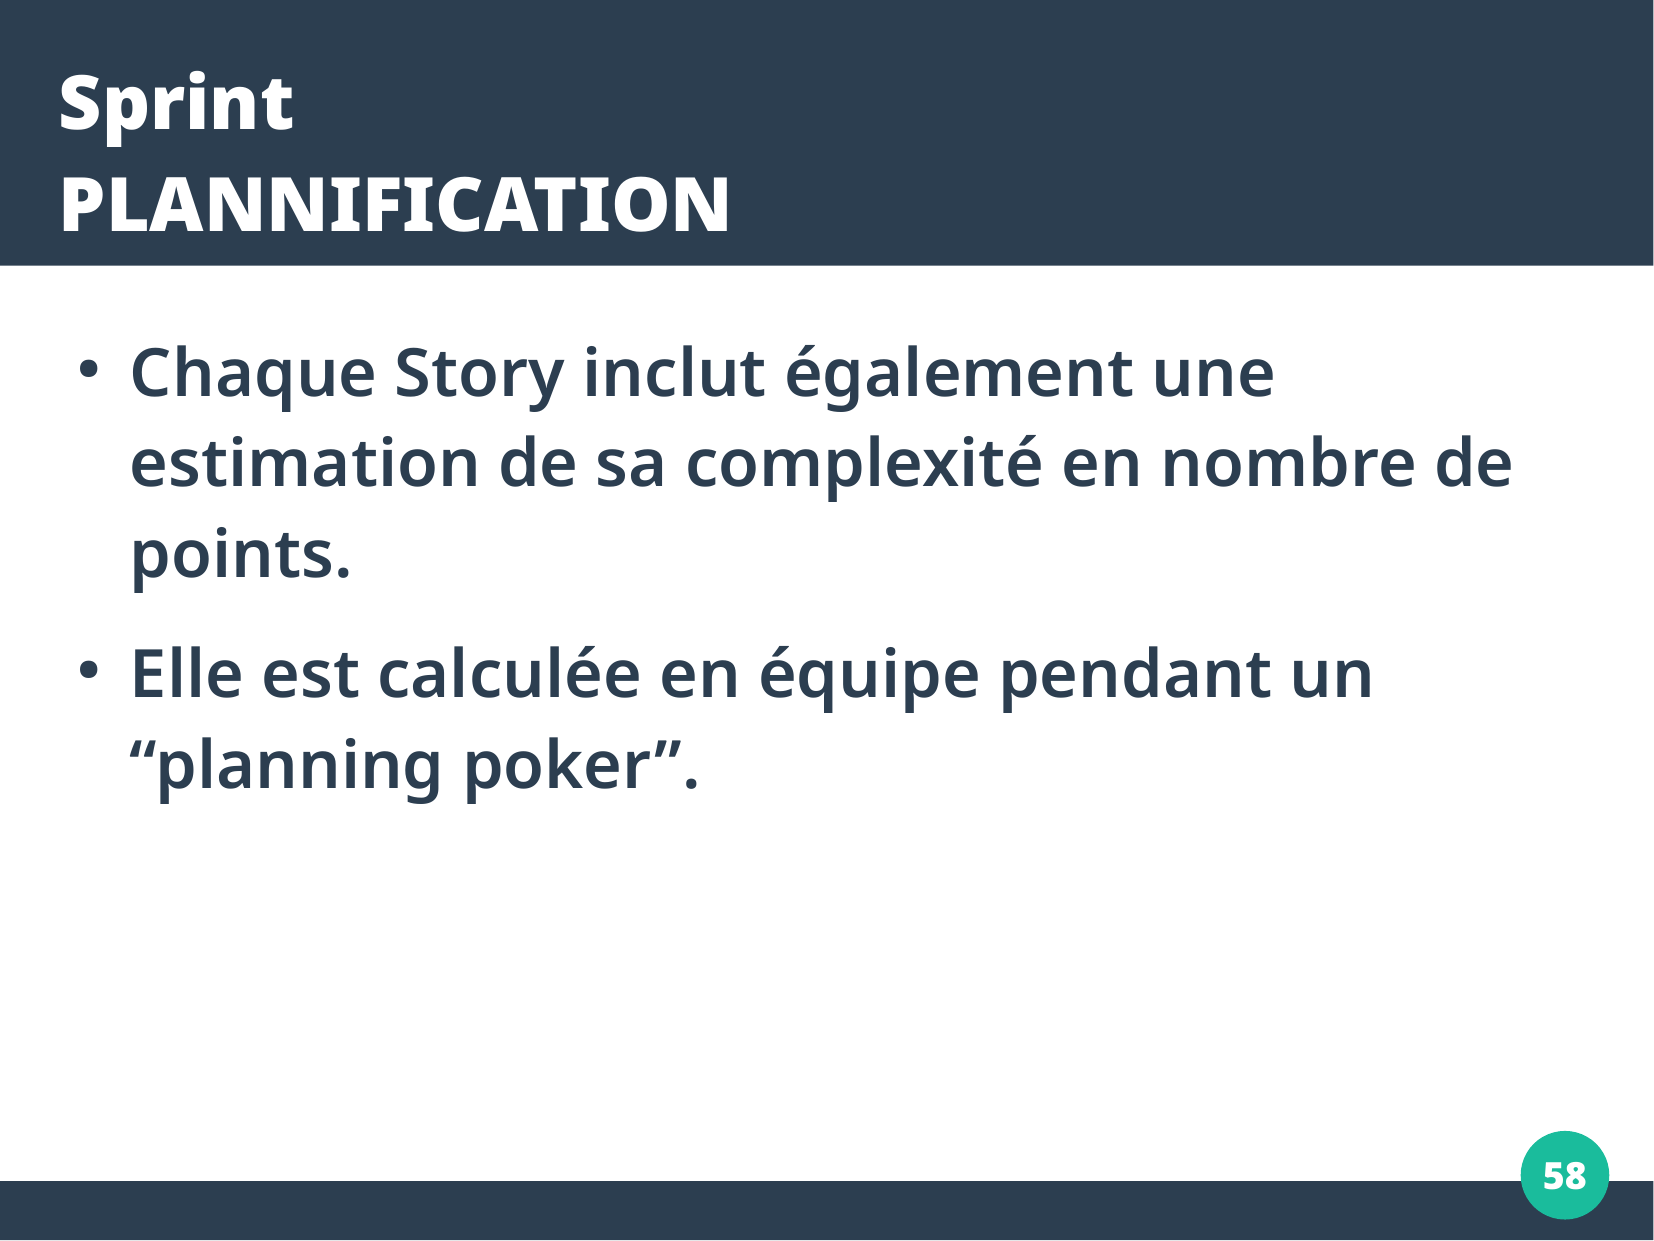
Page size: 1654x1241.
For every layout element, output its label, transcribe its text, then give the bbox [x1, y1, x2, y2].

list Chaque Story inclut également une estimation de sa complexité en nombre de points. Elle est calculée en équipe pendant un “planning poker”. [59, 324, 1595, 1152]
title Sprint PLANNIFICATION [59, 49, 1595, 207]
